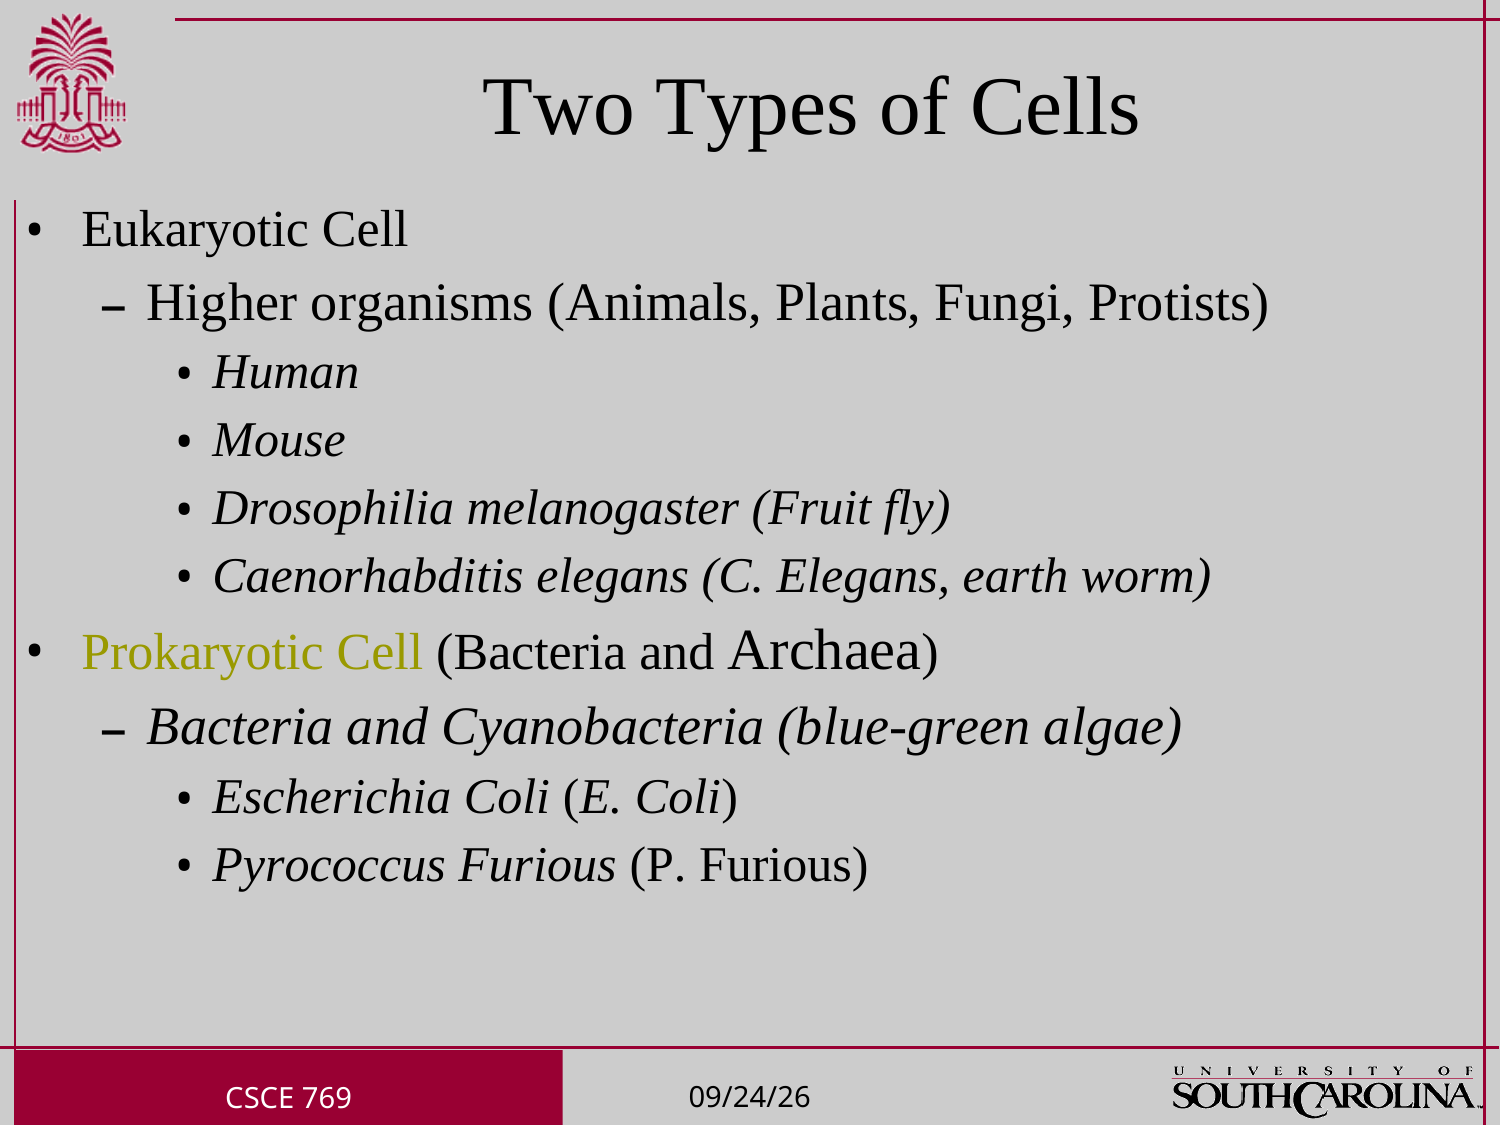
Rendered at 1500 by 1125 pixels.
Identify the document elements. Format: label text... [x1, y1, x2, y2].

picture [12, 12, 131, 155]
picture [1162, 1049, 1483, 1125]
title Two Types of Cells [174, 32, 1450, 181]
list Eukaryotic Cell Higher organisms (Animals, Plants, Fungi, Protists) Human Mouse Drosophilia melanogaster (Fruit fly) Caenorhabditis elegans (C. Elegans, earth worm) Prokaryotic Cell (Bacteria and Archaea) Bacteria and Cyanobacteria (blue-green algae) Escherichia Coli (E. Coli) Pyrococcus Furious (P. Furious) [24, 200, 1476, 998]
